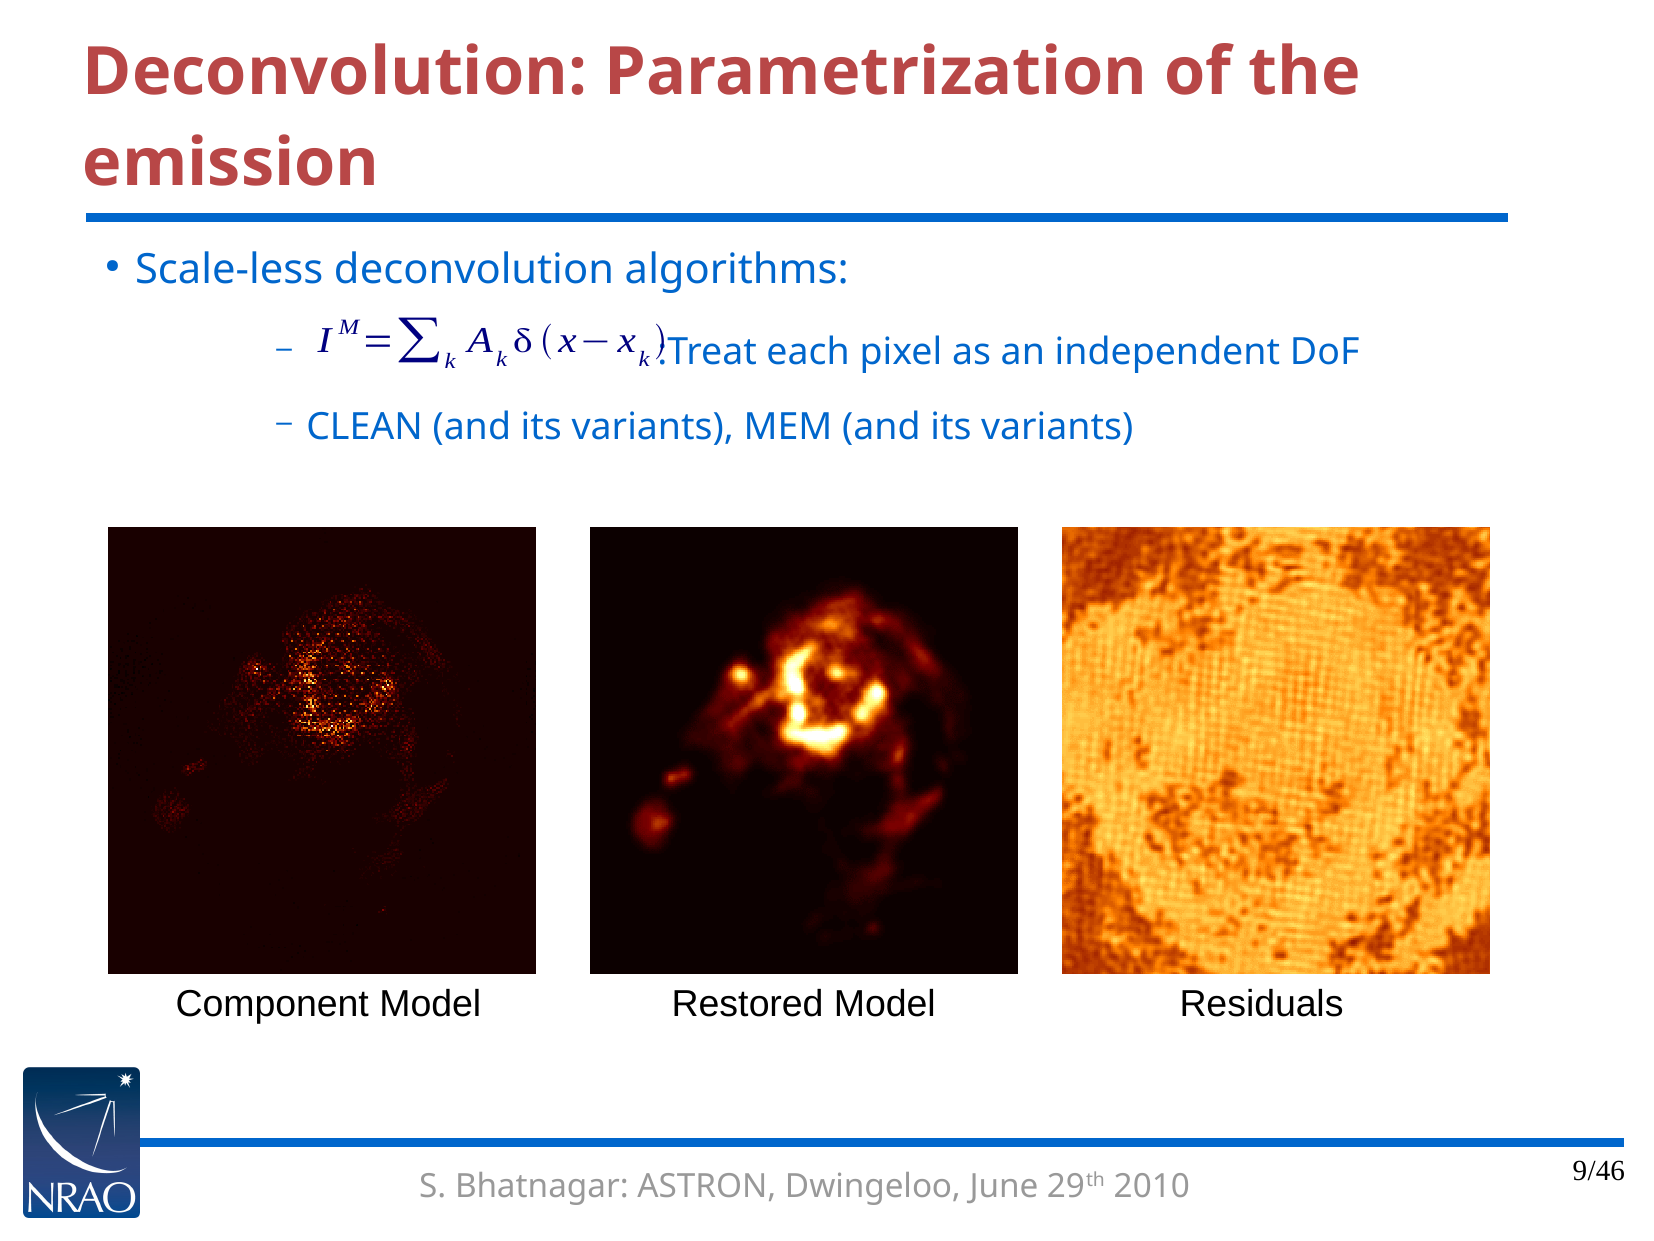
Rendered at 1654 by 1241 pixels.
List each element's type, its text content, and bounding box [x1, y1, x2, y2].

picture [1062, 527, 1490, 974]
text_box Restored Model [656, 974, 951, 1032]
picture [23, 1067, 140, 1218]
chart [304, 309, 677, 375]
list Scale-less deconvolution algorithms: :Treat each pixel as an independent DoF CLEAN (and its variants), MEM (and its variants) [87, 238, 1576, 1126]
title Deconvolution: Parametrization of the emission [82, 49, 1571, 180]
text_box Component Model [160, 974, 496, 1032]
picture [108, 527, 536, 974]
text_box Residuals [1164, 974, 1359, 1032]
picture [590, 527, 1018, 974]
